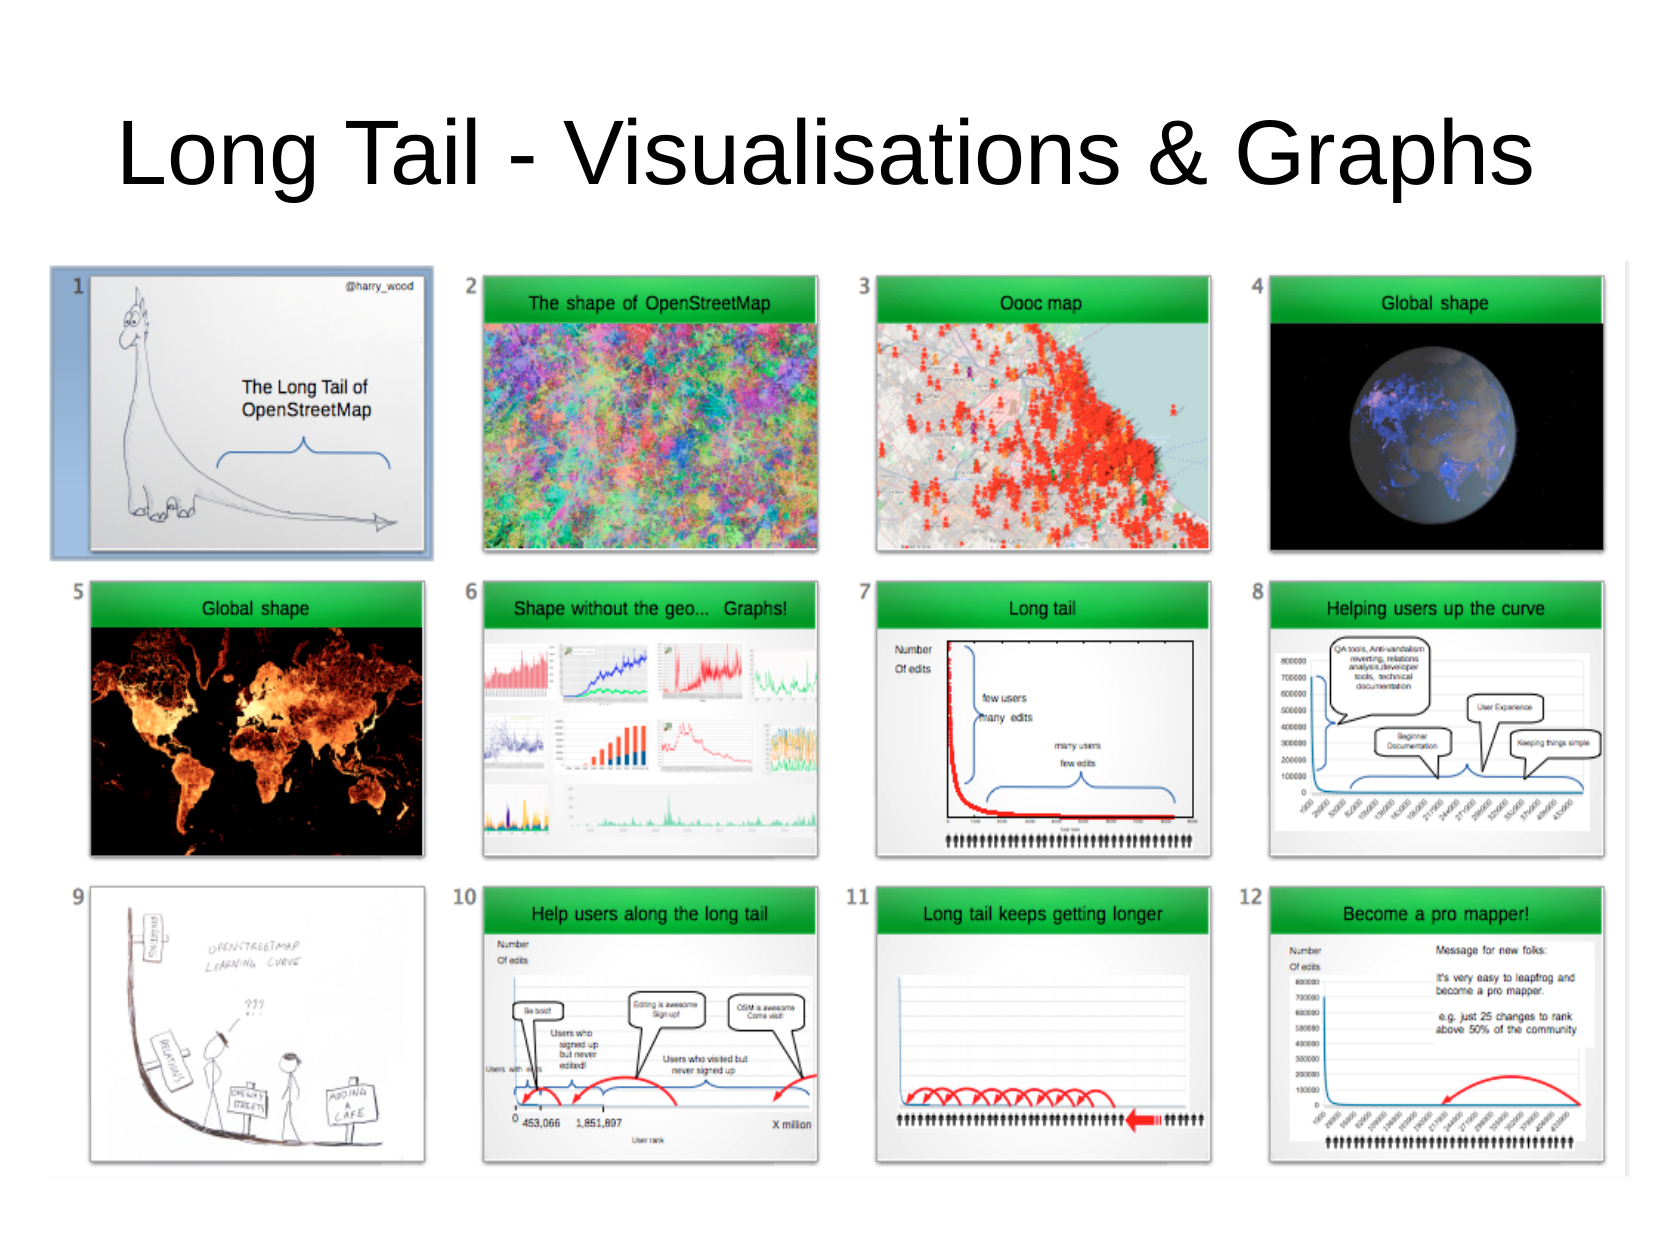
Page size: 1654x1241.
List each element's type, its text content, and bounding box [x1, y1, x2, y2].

picture [47, 261, 1630, 1182]
title Long Tail - Visualisations & Graphs [82, 49, 1571, 257]
